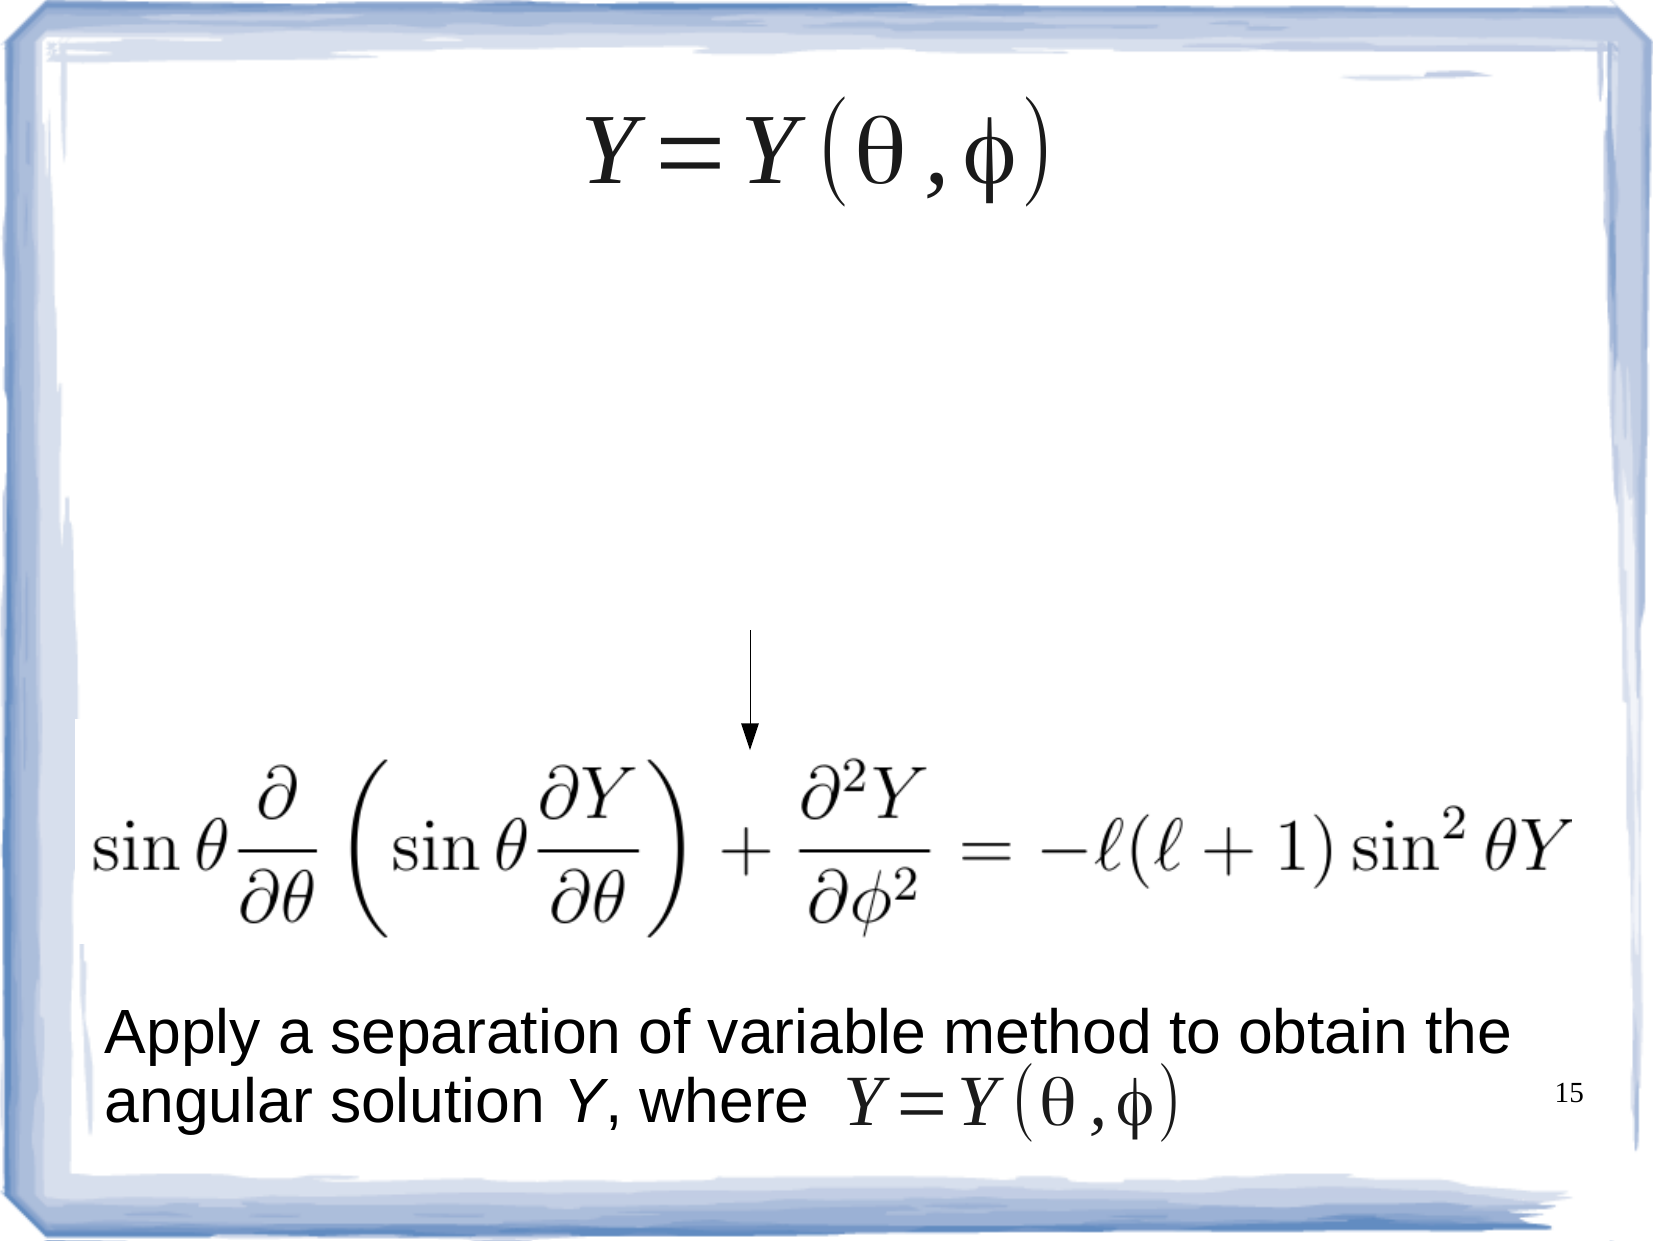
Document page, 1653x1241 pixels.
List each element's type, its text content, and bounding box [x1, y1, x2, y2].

text_box Apply a separation of variable method to obtain the angular solution Y, where [90, 990, 1636, 1145]
chart [825, 1057, 1201, 1145]
picture [0, 0, 1653, 1241]
chart [555, 88, 1081, 211]
